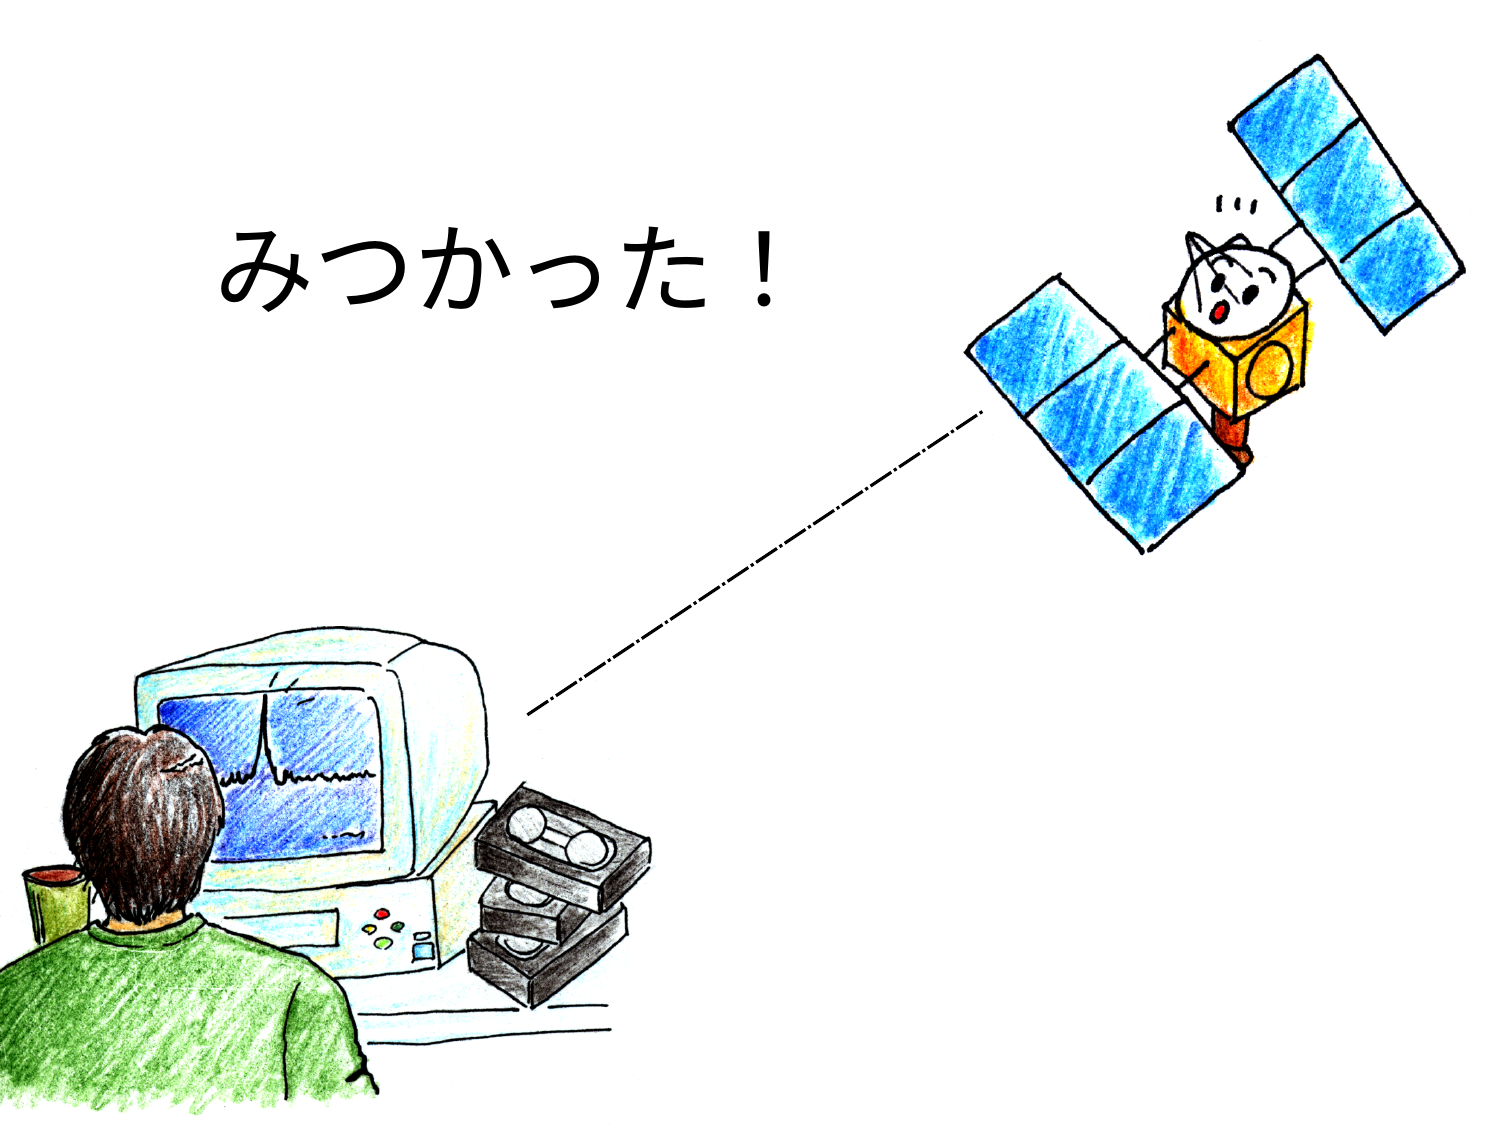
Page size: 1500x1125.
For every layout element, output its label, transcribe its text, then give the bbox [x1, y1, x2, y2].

picture [960, 35, 1471, 563]
text_box みつかった！ [199, 199, 844, 336]
picture [0, 626, 657, 1125]
